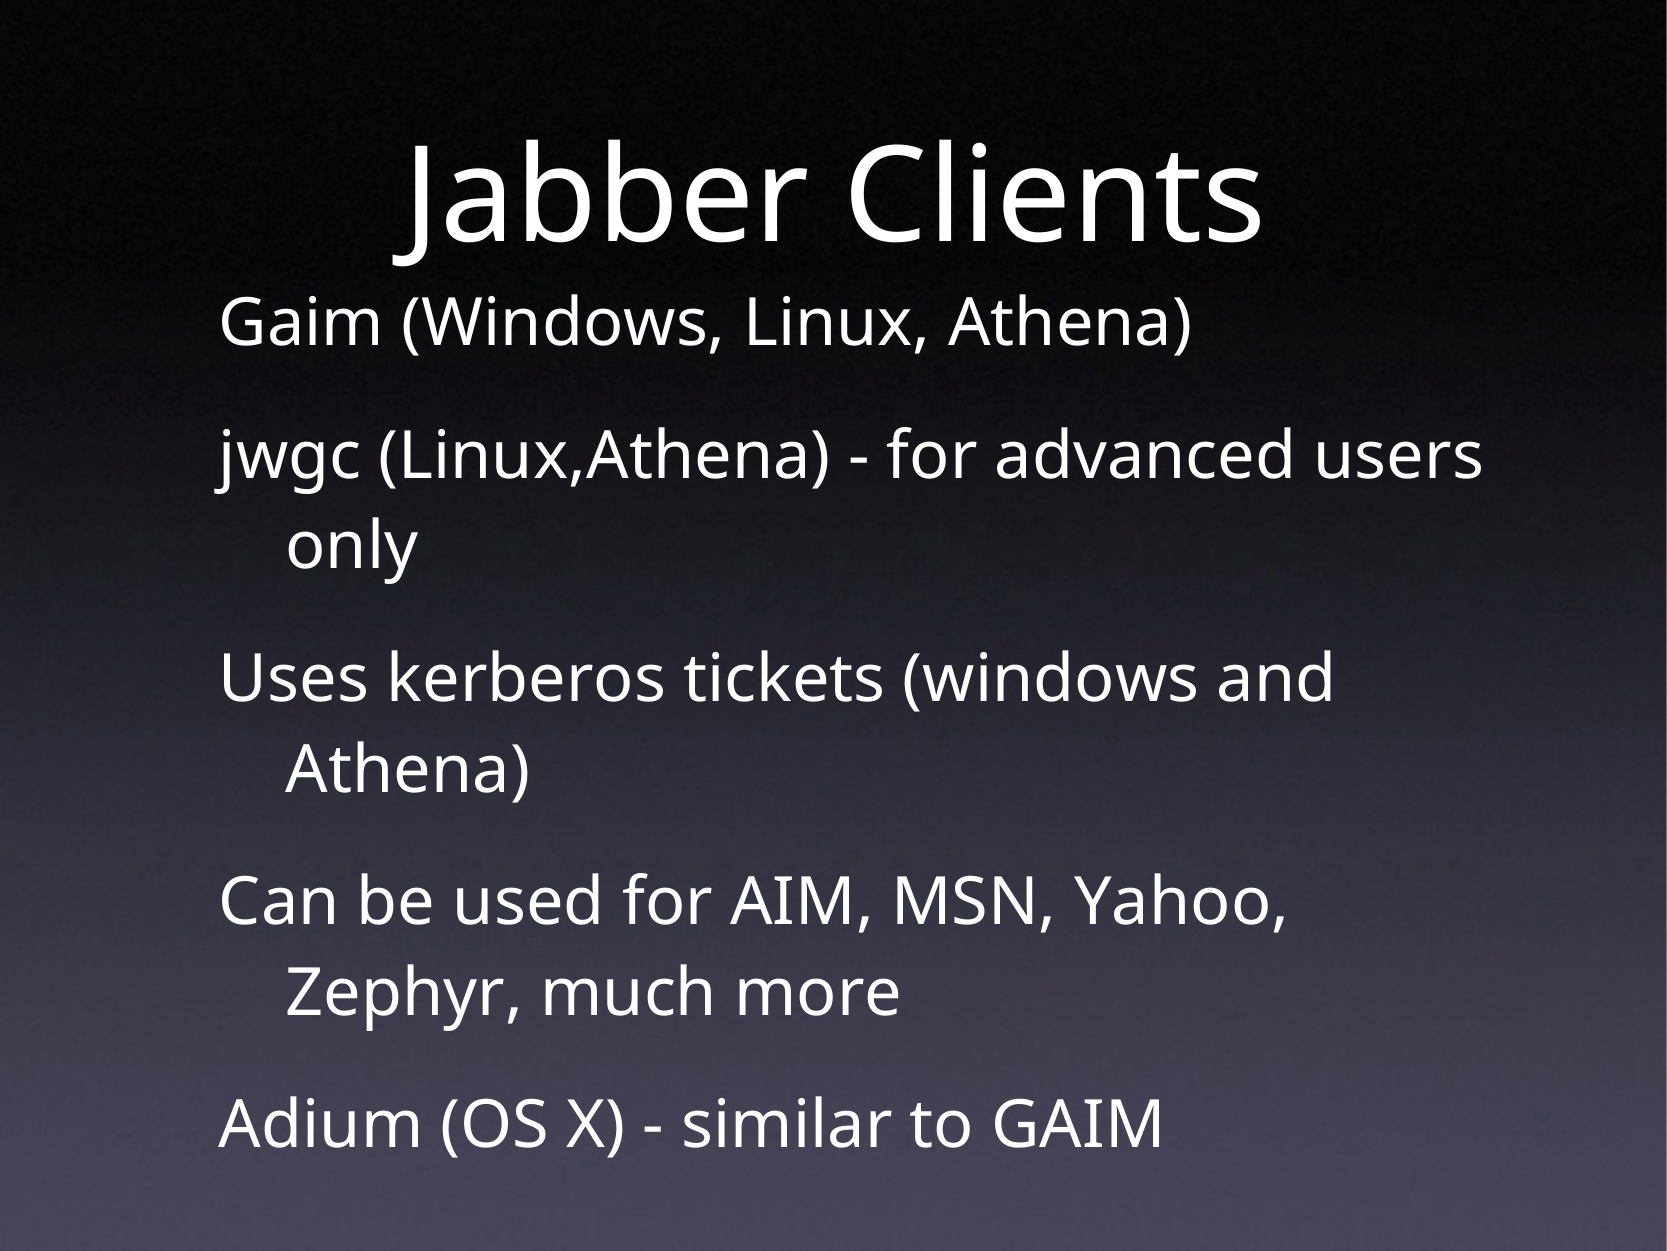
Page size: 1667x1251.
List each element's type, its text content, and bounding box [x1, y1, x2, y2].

list Gaim (Windows, Linux, Athena) jwgc (Linux,Athena) - for advanced users only Uses kerberos tickets (windows and Athena) Can be used for AIM, MSN, Yahoo, Zephyr, much more Adium (OS X) - similar to GAIM [162, 232, 1505, 1209]
title Jabber Clients [162, 33, 1505, 232]
picture [0, 0, 1667, 1251]
